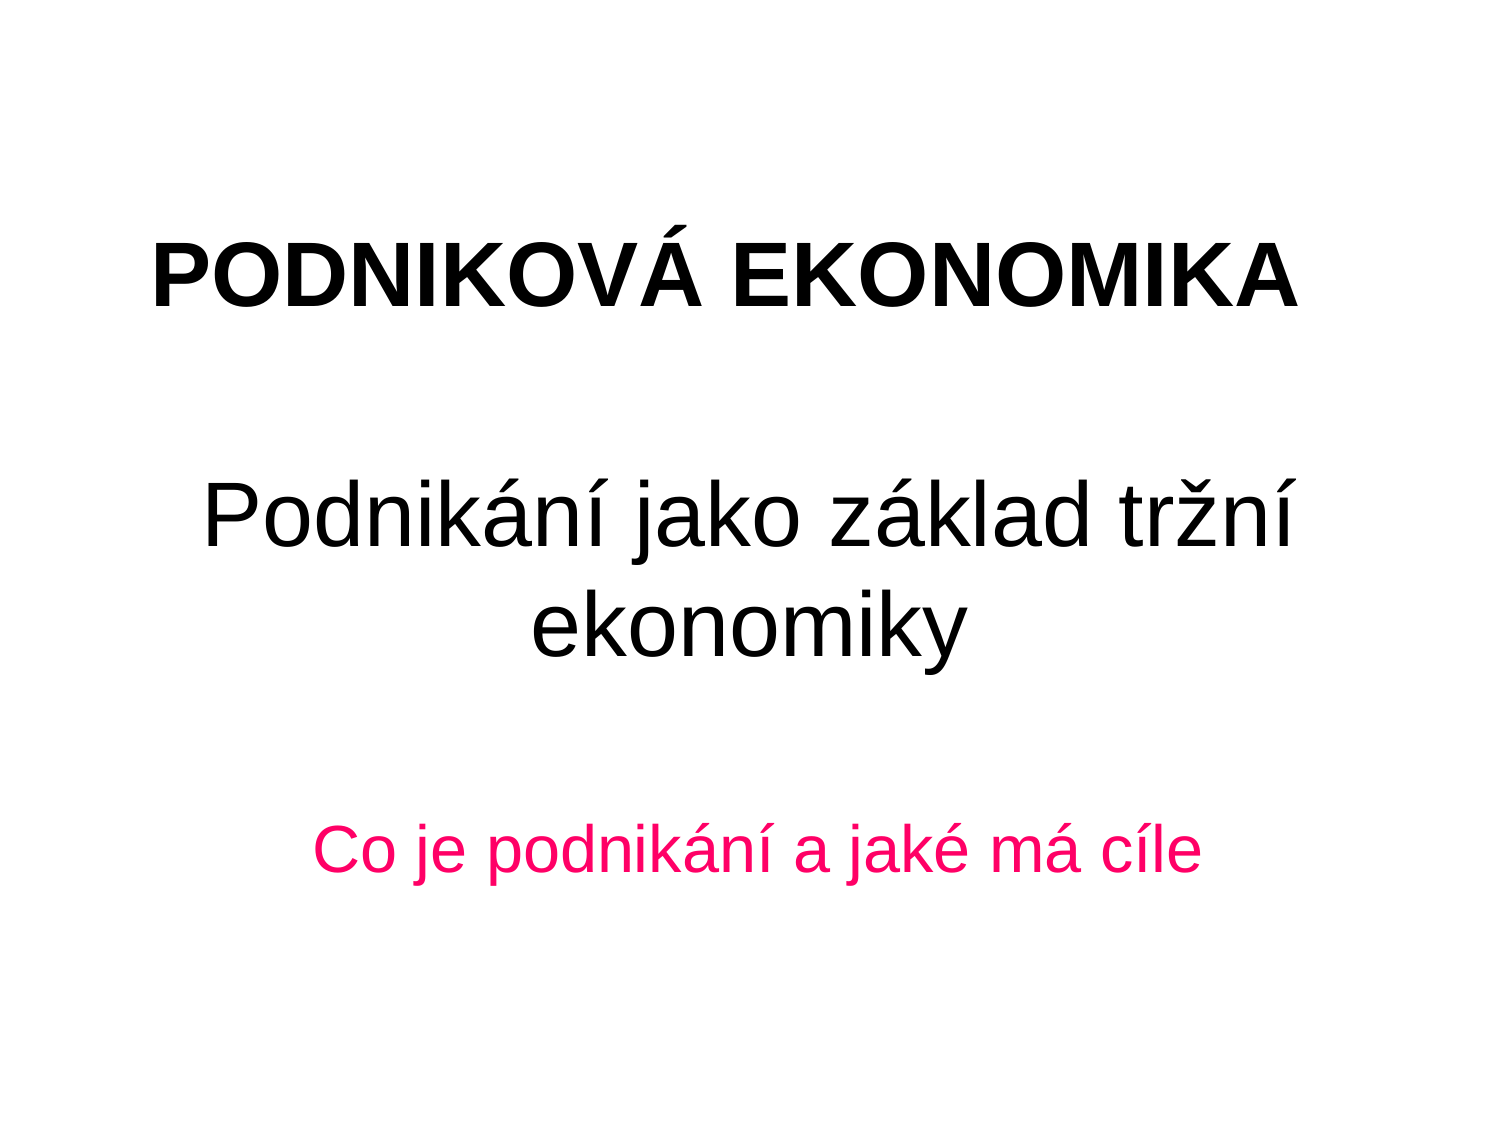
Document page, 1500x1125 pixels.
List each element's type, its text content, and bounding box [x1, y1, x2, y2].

text_box Co je podnikání a jaké má cíle [159, 798, 1358, 926]
text_box Podnikání jako základ tržní ekonomiky [112, 444, 1388, 686]
title PODNIKOVÁ EKONOMIKA [64, 148, 1388, 391]
